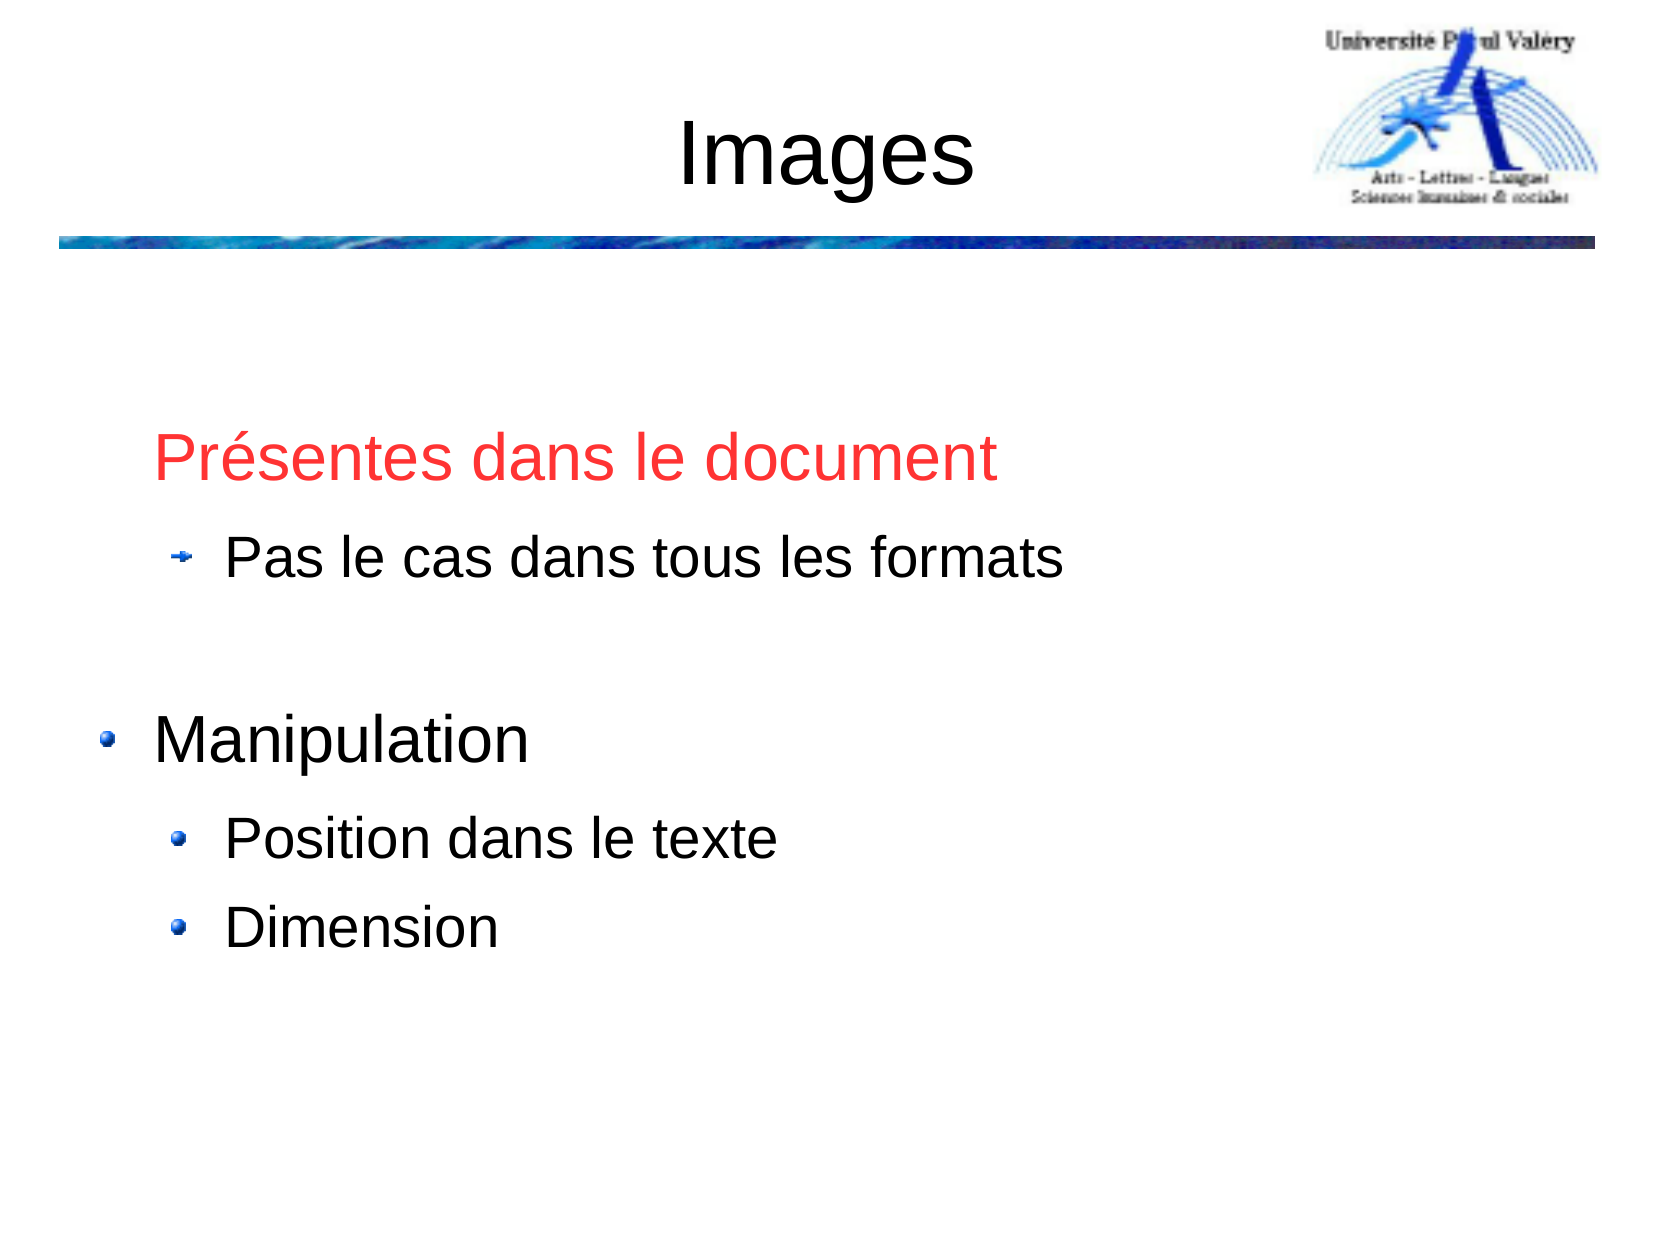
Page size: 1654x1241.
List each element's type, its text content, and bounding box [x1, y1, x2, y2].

picture [1262, 0, 1654, 253]
title Images [82, 56, 1571, 250]
list Présentes dans le document Pas le cas dans tous les formats Manipulation Position dans le texte Dimension [82, 420, 1571, 1058]
picture [59, 236, 81, 244]
